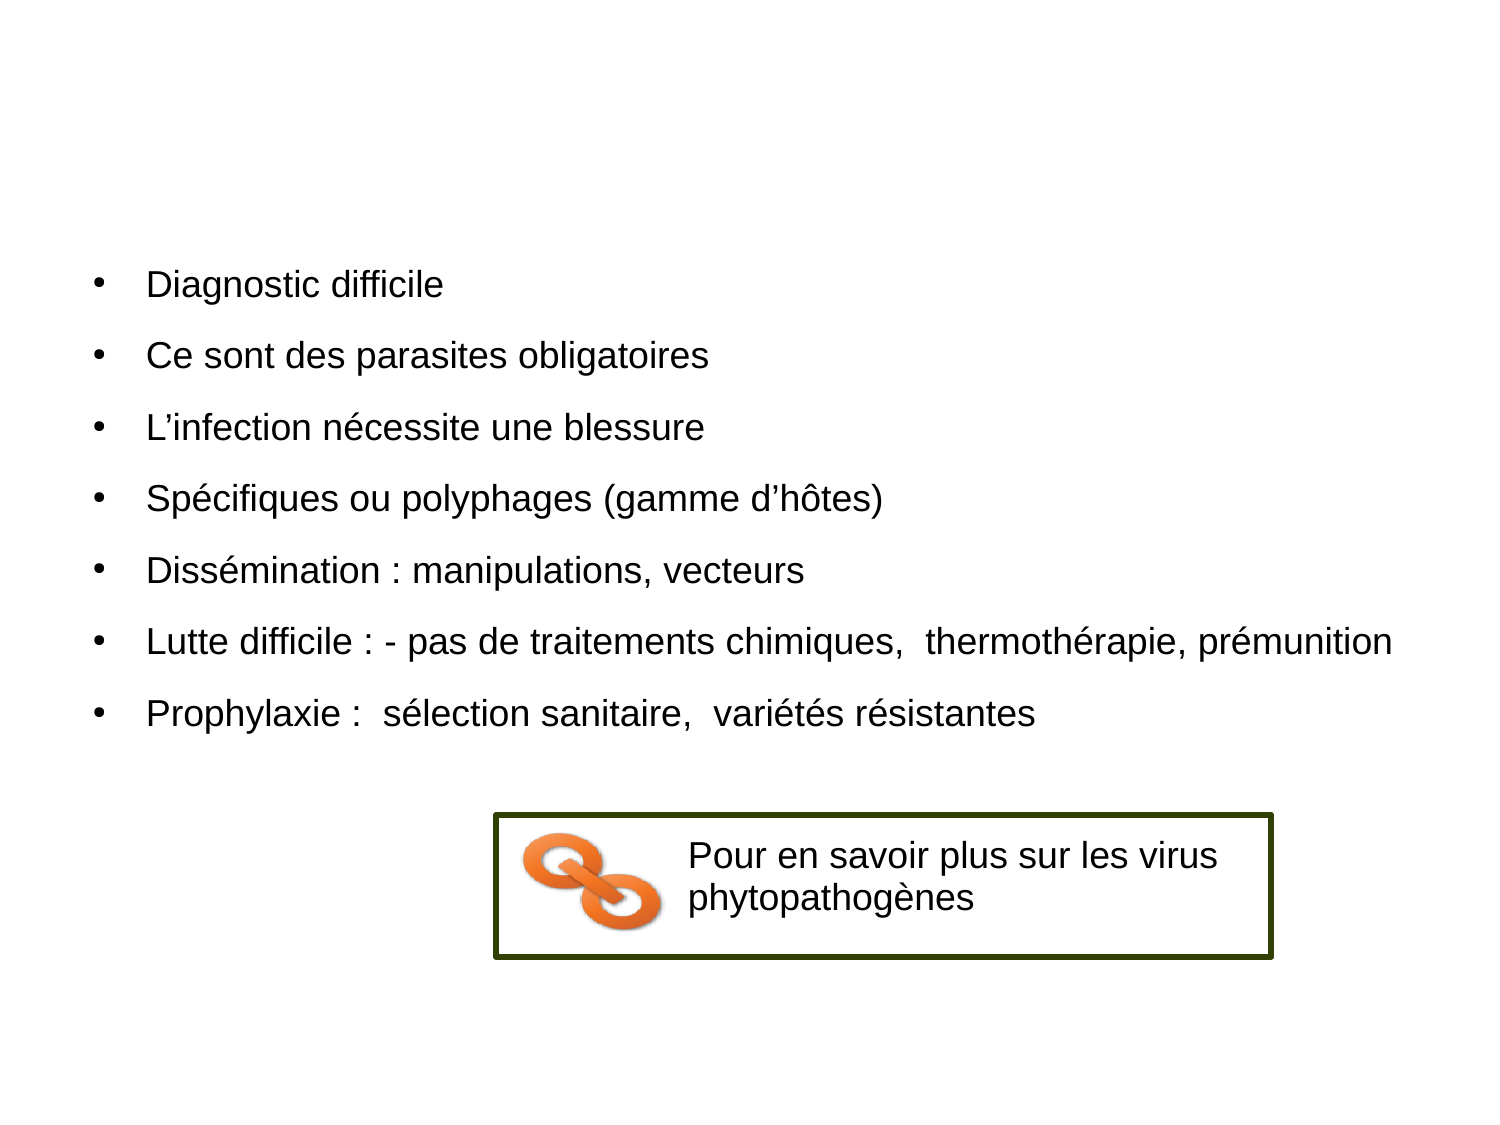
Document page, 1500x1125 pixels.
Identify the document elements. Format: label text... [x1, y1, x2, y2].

text_box Pour en savoir plus sur les virus phytopathogènes [673, 826, 1252, 926]
list Diagnostic difficile Ce sont des parasites obligatoires L’infection nécessite une blessure Spécifiques ou polyphages (gamme d’hôtes) Dissémination : manipulations, vecteurs Lutte difficile : - pas de traitements chimiques, thermothérapie, prémunition Prophylaxie : sélection sanitaire, variétés résistantes [75, 263, 1425, 1087]
picture [513, 826, 674, 938]
